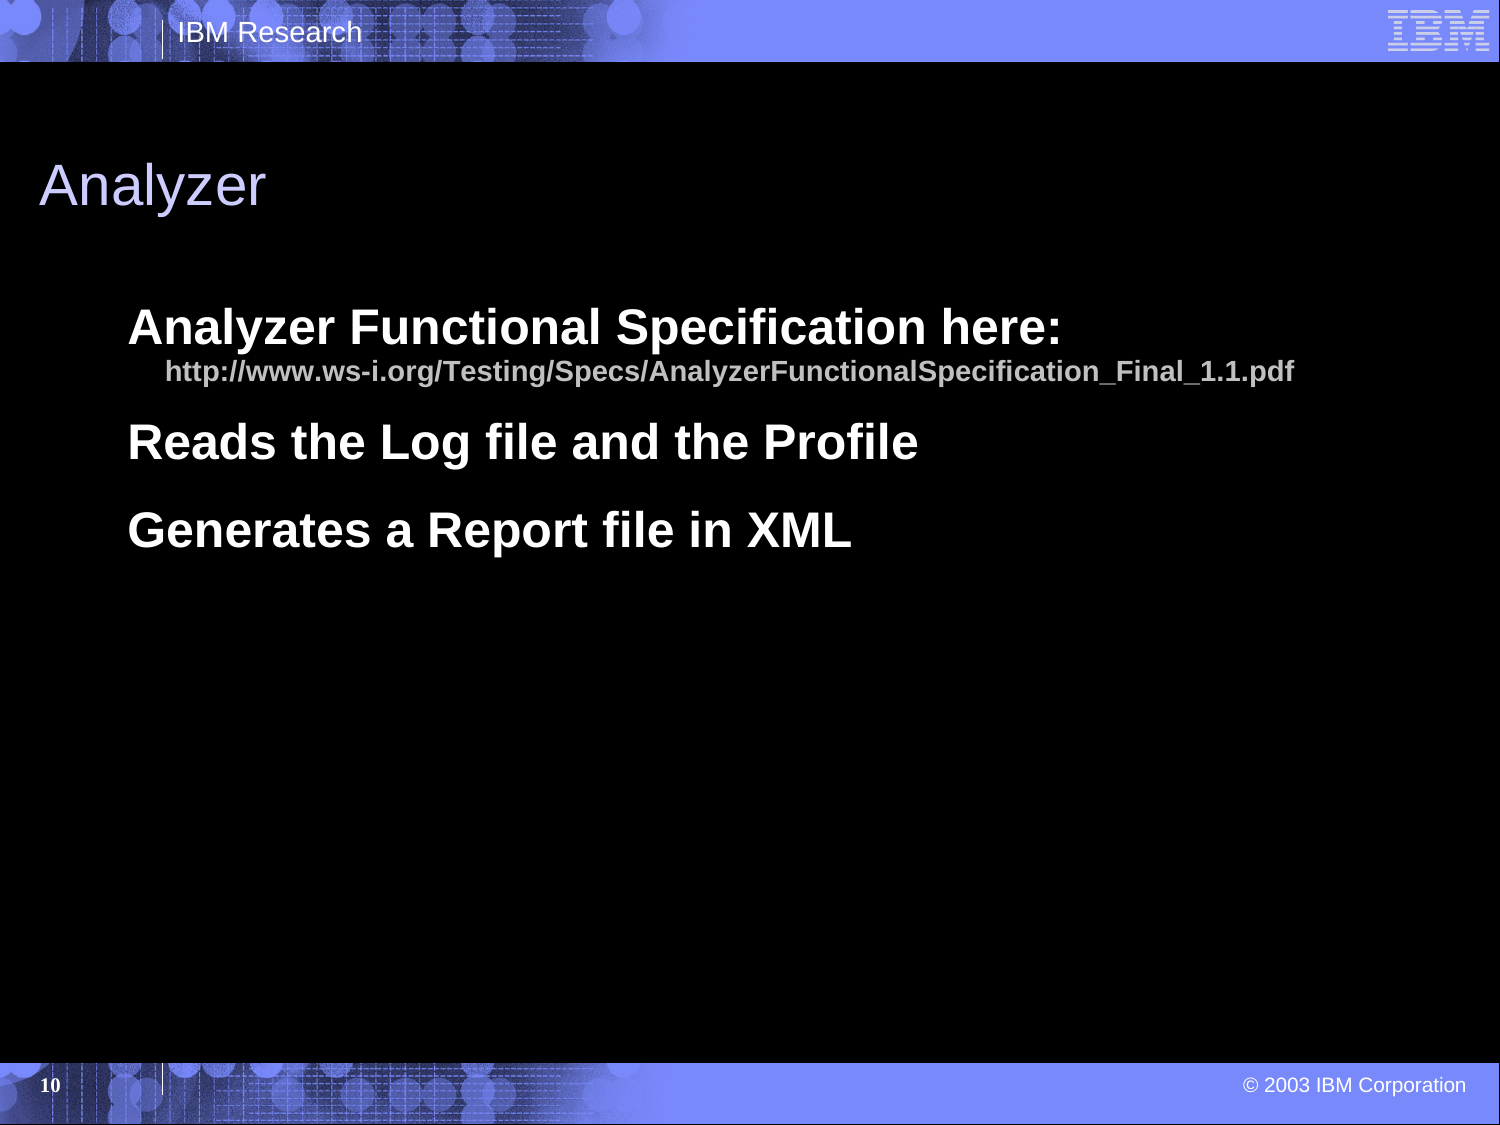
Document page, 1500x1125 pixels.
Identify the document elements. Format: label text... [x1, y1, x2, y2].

picture [0, 1063, 1499, 1124]
picture [0, 0, 1499, 62]
title Analyzer [25, 142, 1378, 225]
list Analyzer Functional Specification here: http://www.ws-i.org/Testing/Specs/AnalyzerFunctionalSpecification_Final_1.1.pdf Reads the Log file and the Profile Generates a Report file in XML [112, 291, 1388, 932]
